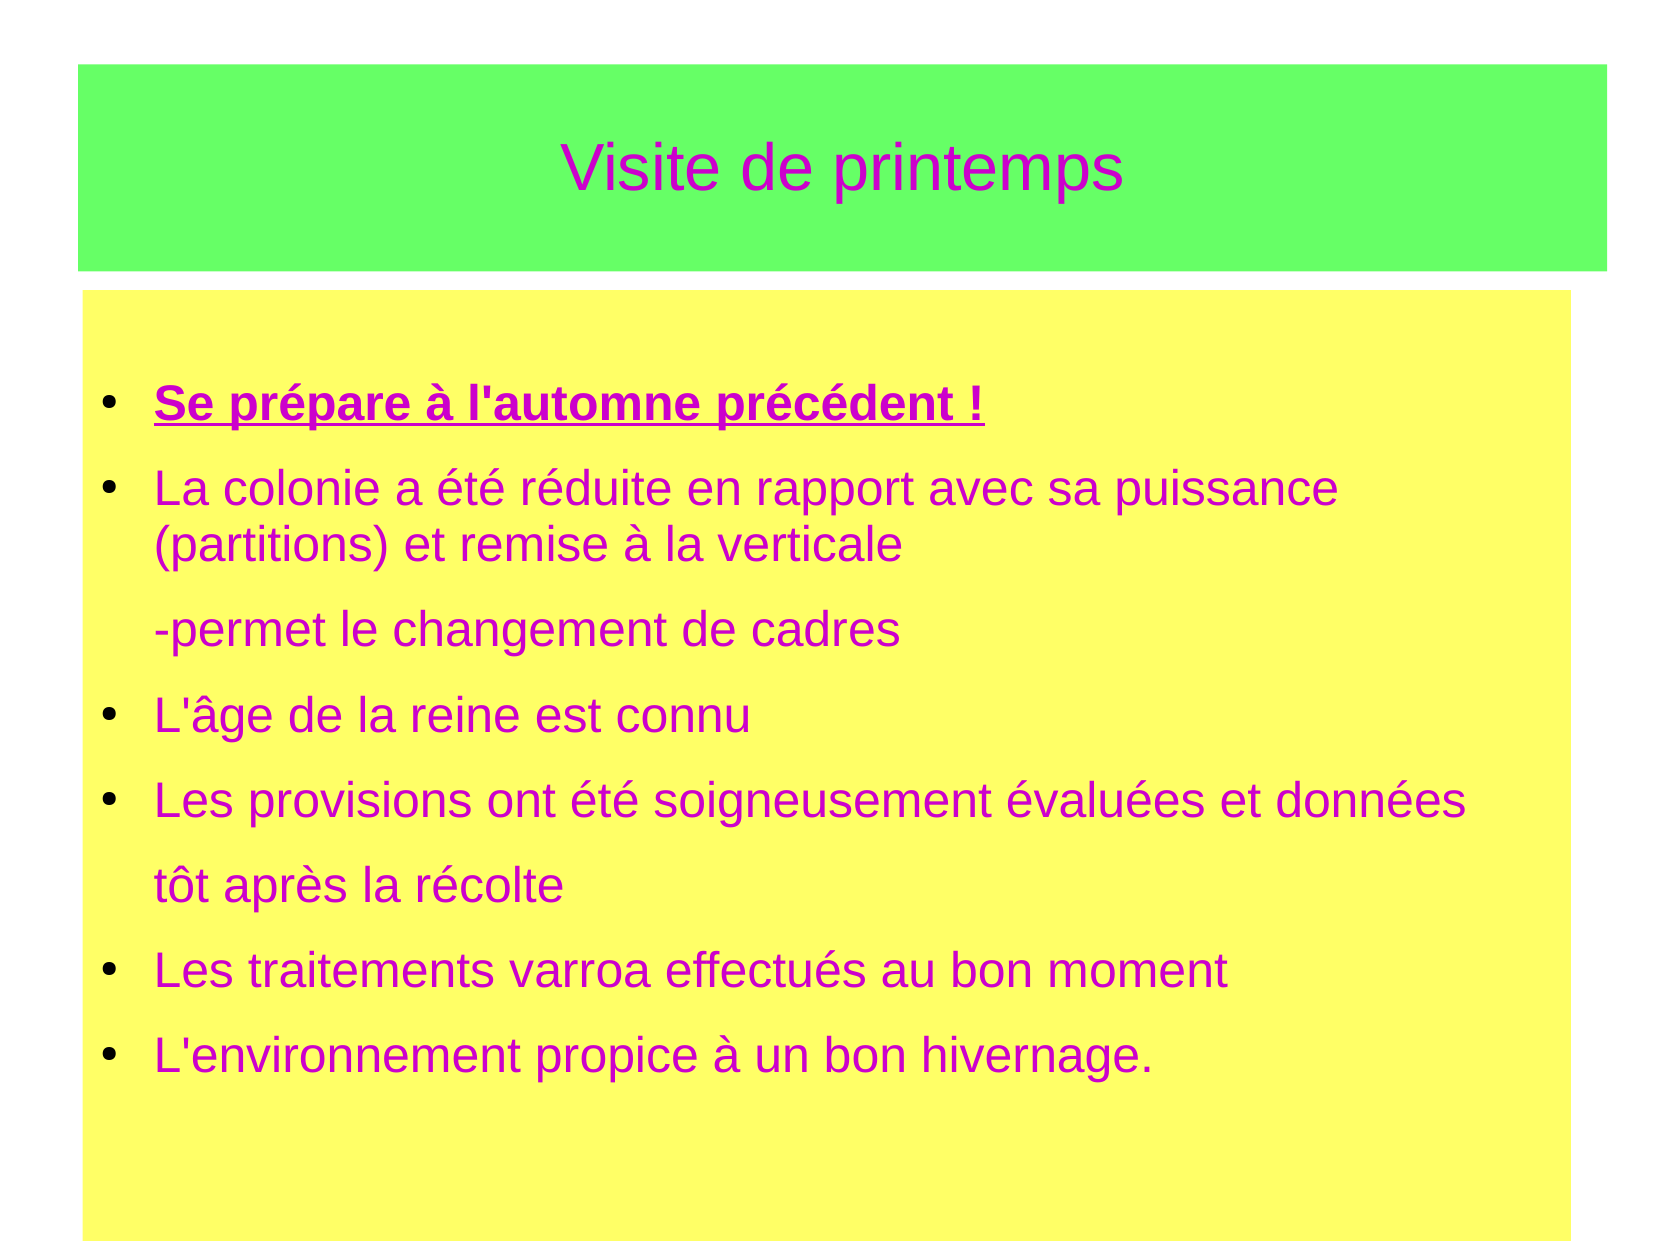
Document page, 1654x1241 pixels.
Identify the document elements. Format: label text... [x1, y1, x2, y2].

title Visite de printemps [78, 64, 1608, 272]
list Se prépare à l'automne précédent ! La colonie a été réduite en rapport avec sa puissance (partitions) et remise à la verticale -permet le changement de cadres L'âge de la reine est connu Les provisions ont été soigneusement évaluées et données tôt après la récolte Les traitements varroa effectués au bon moment L'environnement propice à un bon hivernage. [82, 290, 1571, 1241]
